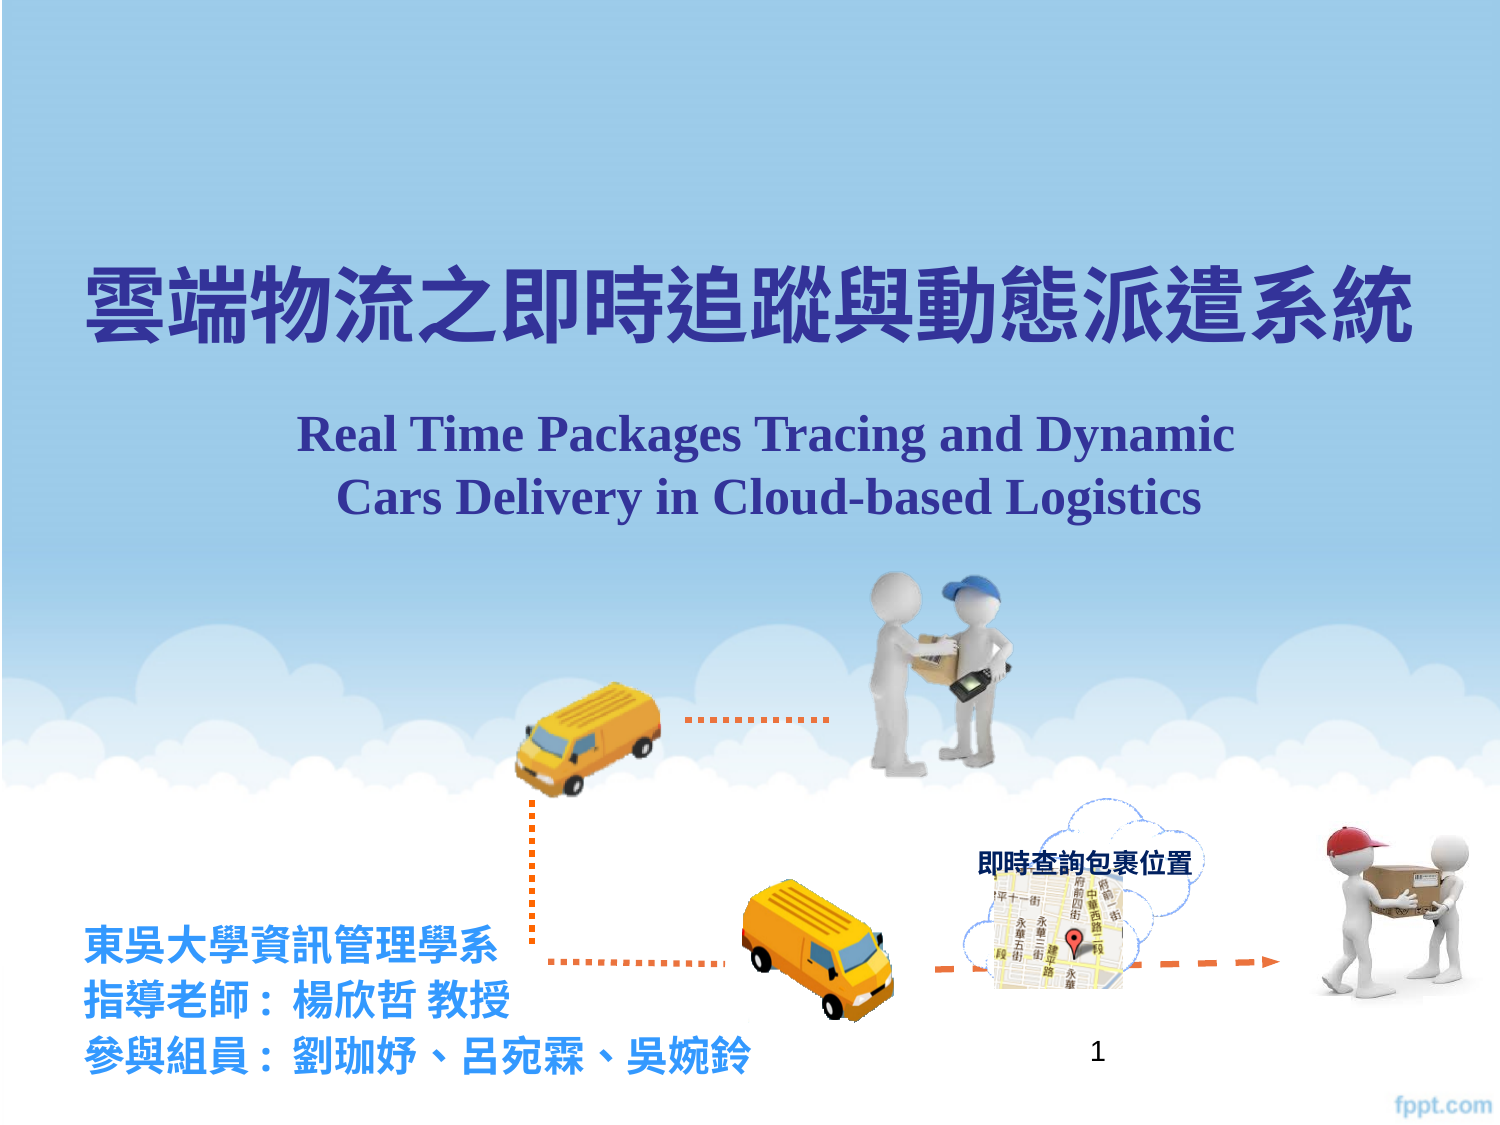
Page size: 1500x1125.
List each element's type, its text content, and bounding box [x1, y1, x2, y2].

text_box [1074, 1024, 1426, 1103]
title 雲端物流之即時追蹤與動態派遣系統 [68, 243, 1474, 362]
text_box Real Time Packages Tracing and Dynamic Cars Delivery in Cloud-based Logistics [281, 361, 1330, 563]
text_box 即時查詢包裹位置 [962, 838, 1253, 887]
picture [2, 0, 1500, 1125]
subtitle 東吳大學資訊管理學系 指導老師: 楊欣哲 教授 參與組員: 劉珈妤、呂宛霖、吳婉鈴 [68, 916, 975, 1095]
